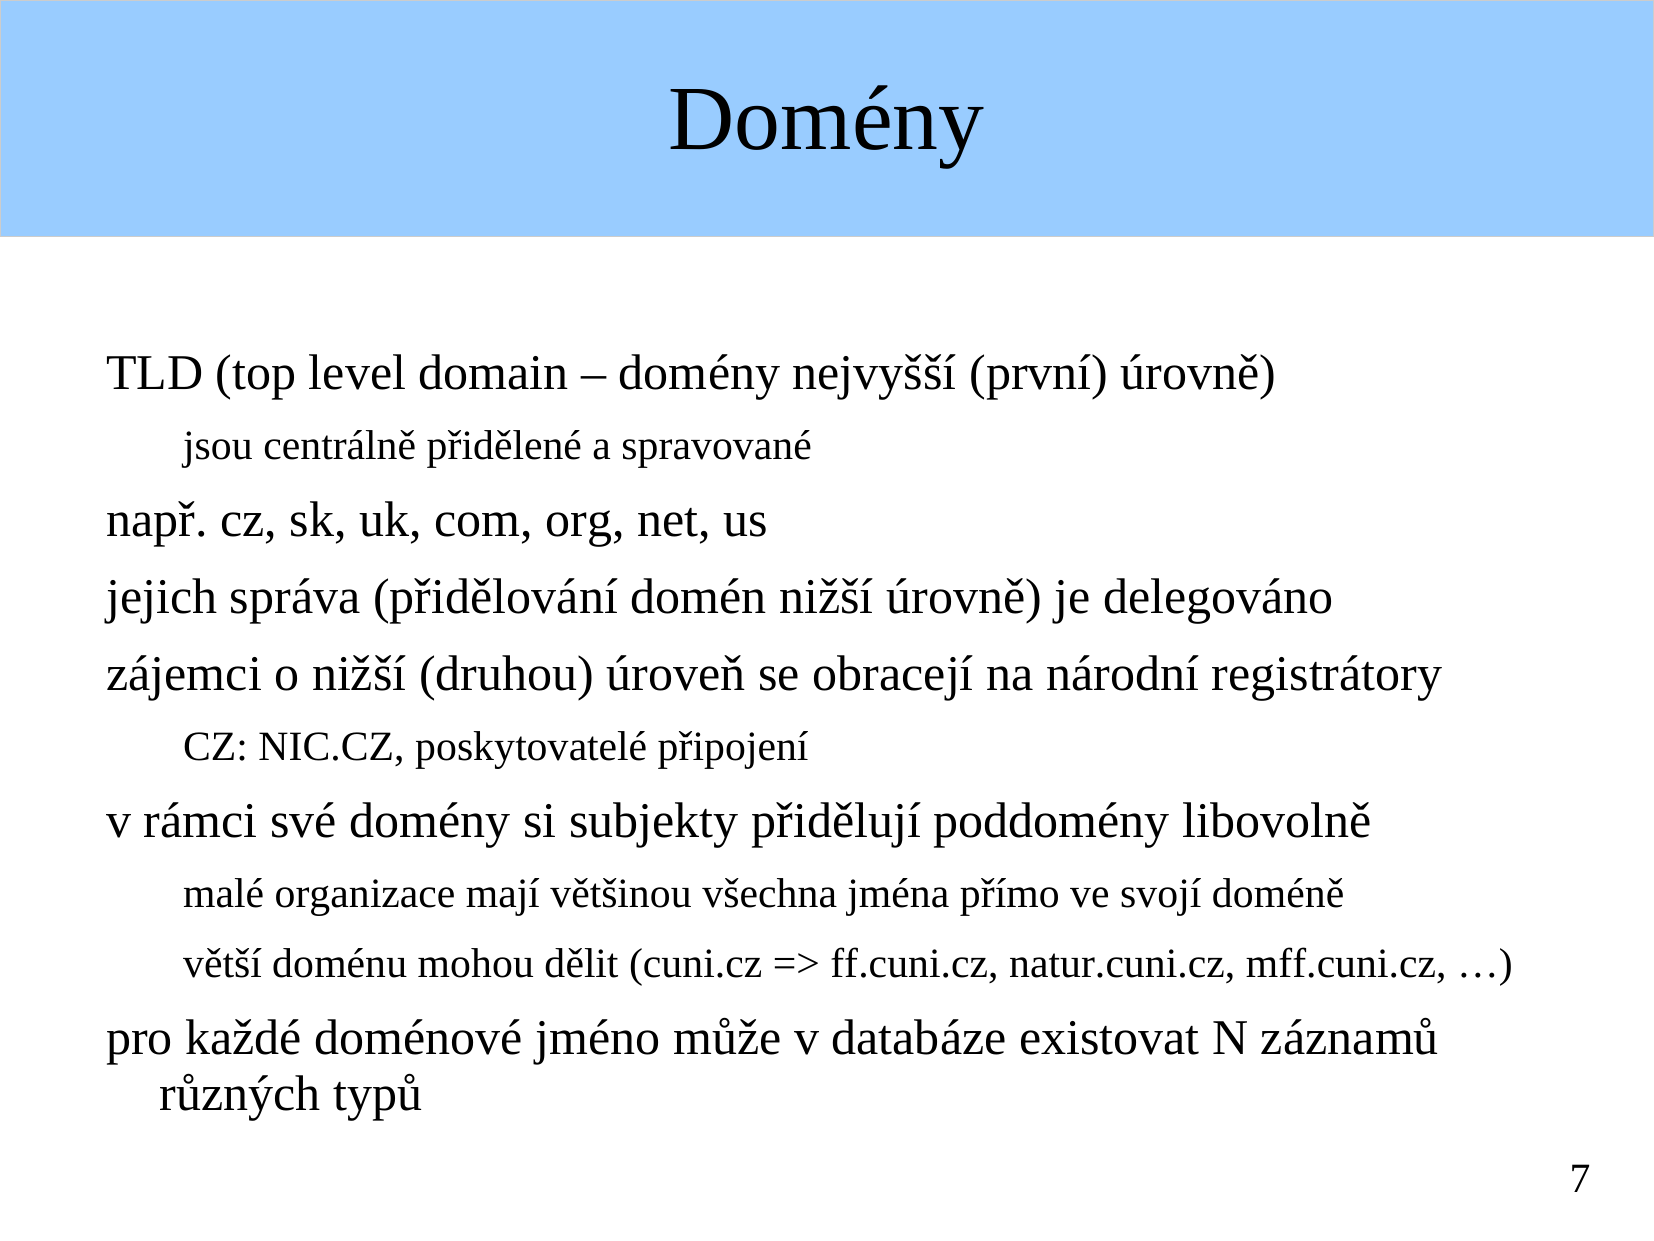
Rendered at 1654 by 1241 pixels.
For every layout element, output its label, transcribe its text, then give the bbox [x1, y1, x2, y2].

list TLD (top level domain – domény nejvyšší (první) úrovně) jsou centrálně přidělené a spravované např. cz, sk, uk, com, org, net, us jejich správa (přidělování domén nižší úrovně) je delegováno zájemci o nižší (druhou) úroveň se obracejí na národní registrátory CZ: NIC.CZ, poskytovatelé připojení v rámci své domény si subjekty přidělují poddomény libovolně malé organizace mají většinou všechna jména přímo ve svojí doméně větší doménu mohou dělit (cuni.cz => ff.cuni.cz, natur.cuni.cz, mff.cuni.cz, …) pro každé doménové jméno může v databáze existovat N záznamů různých typů [88, 344, 1565, 1172]
title Domény [0, 0, 1654, 237]
